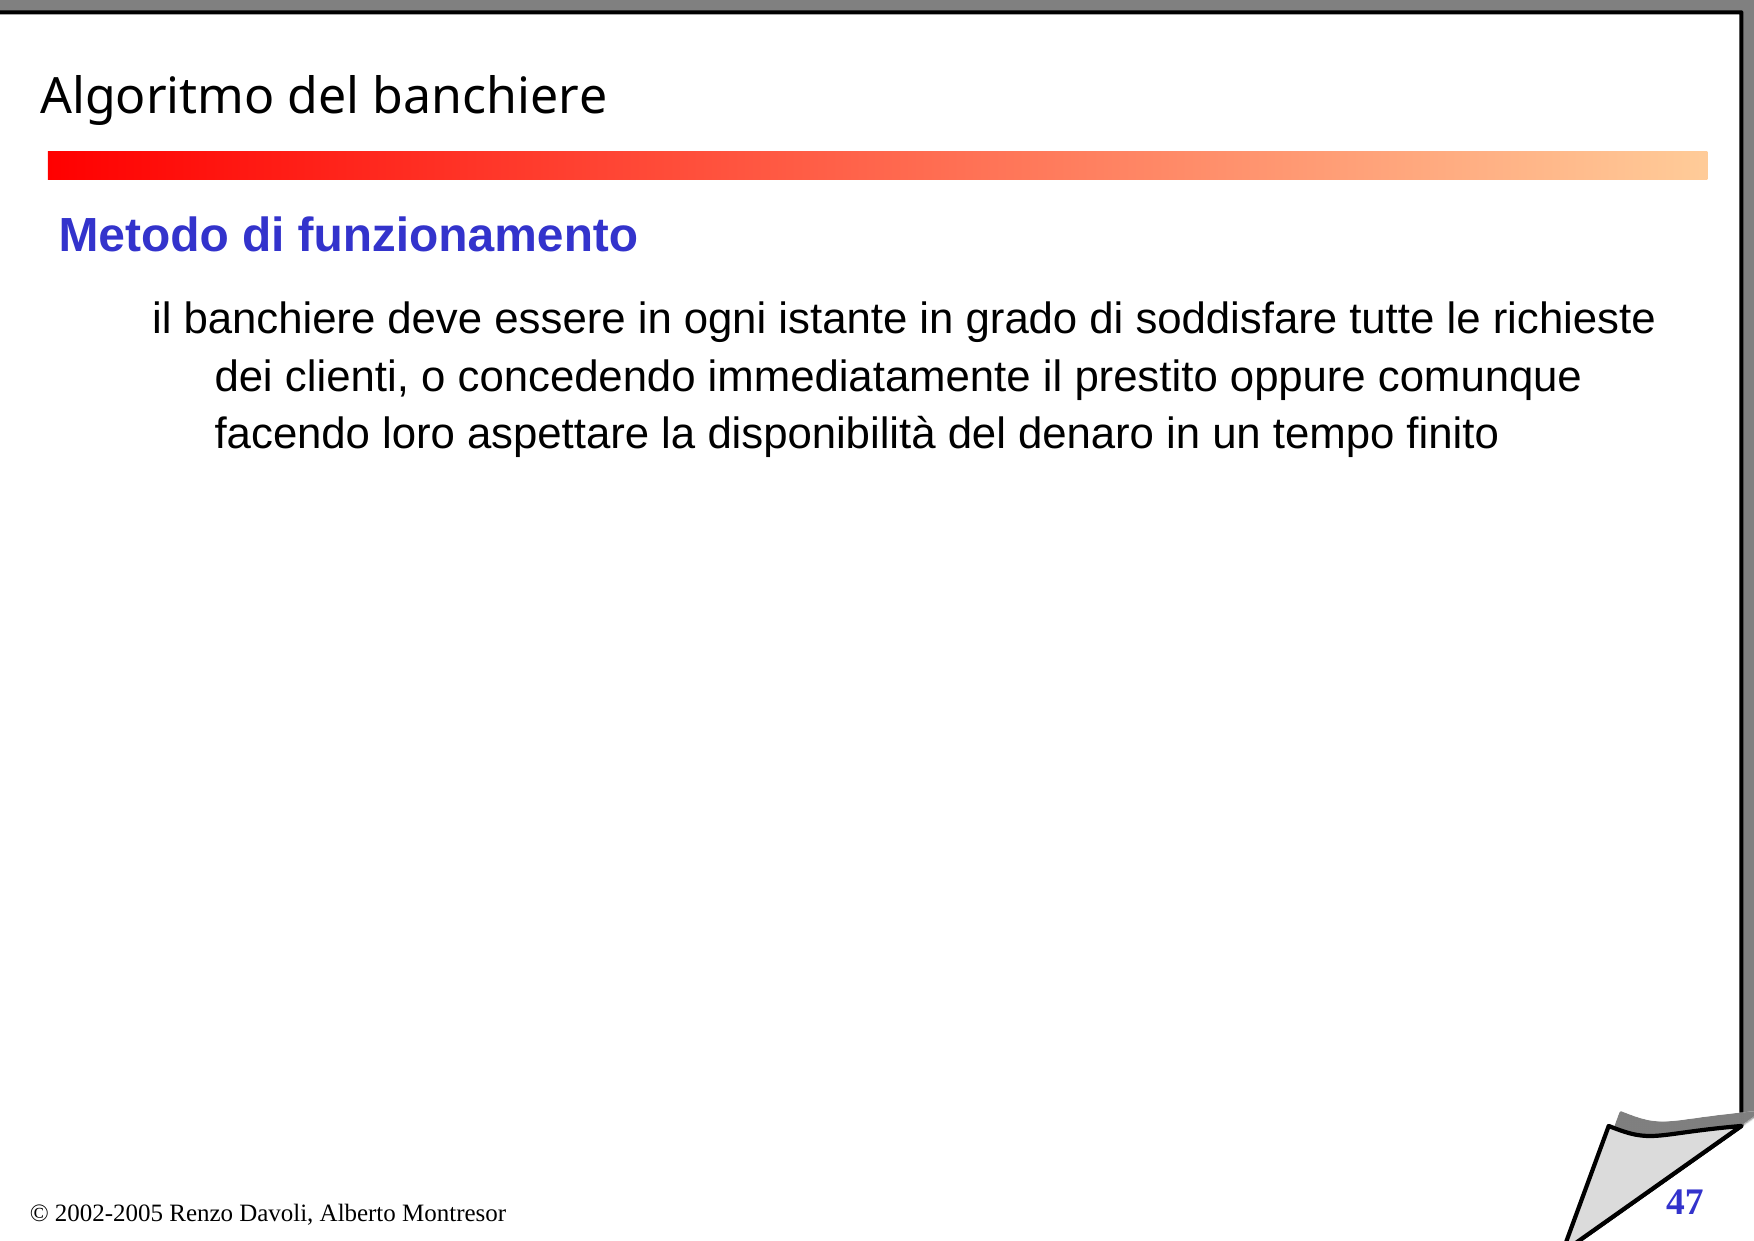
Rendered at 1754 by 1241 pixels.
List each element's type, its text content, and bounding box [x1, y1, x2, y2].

list Metodo di funzionamento il banchiere deve essere in ogni istante in grado di soddisfare tutte le richieste dei clienti, o concedendo immediatamente il prestito oppure comunque facendo loro aspettare la disponibilità del denaro in un tempo finito [58, 206, 1696, 815]
text_box q [750, 152, 754, 179]
title Algoritmo del banchiere [40, 49, 1714, 144]
